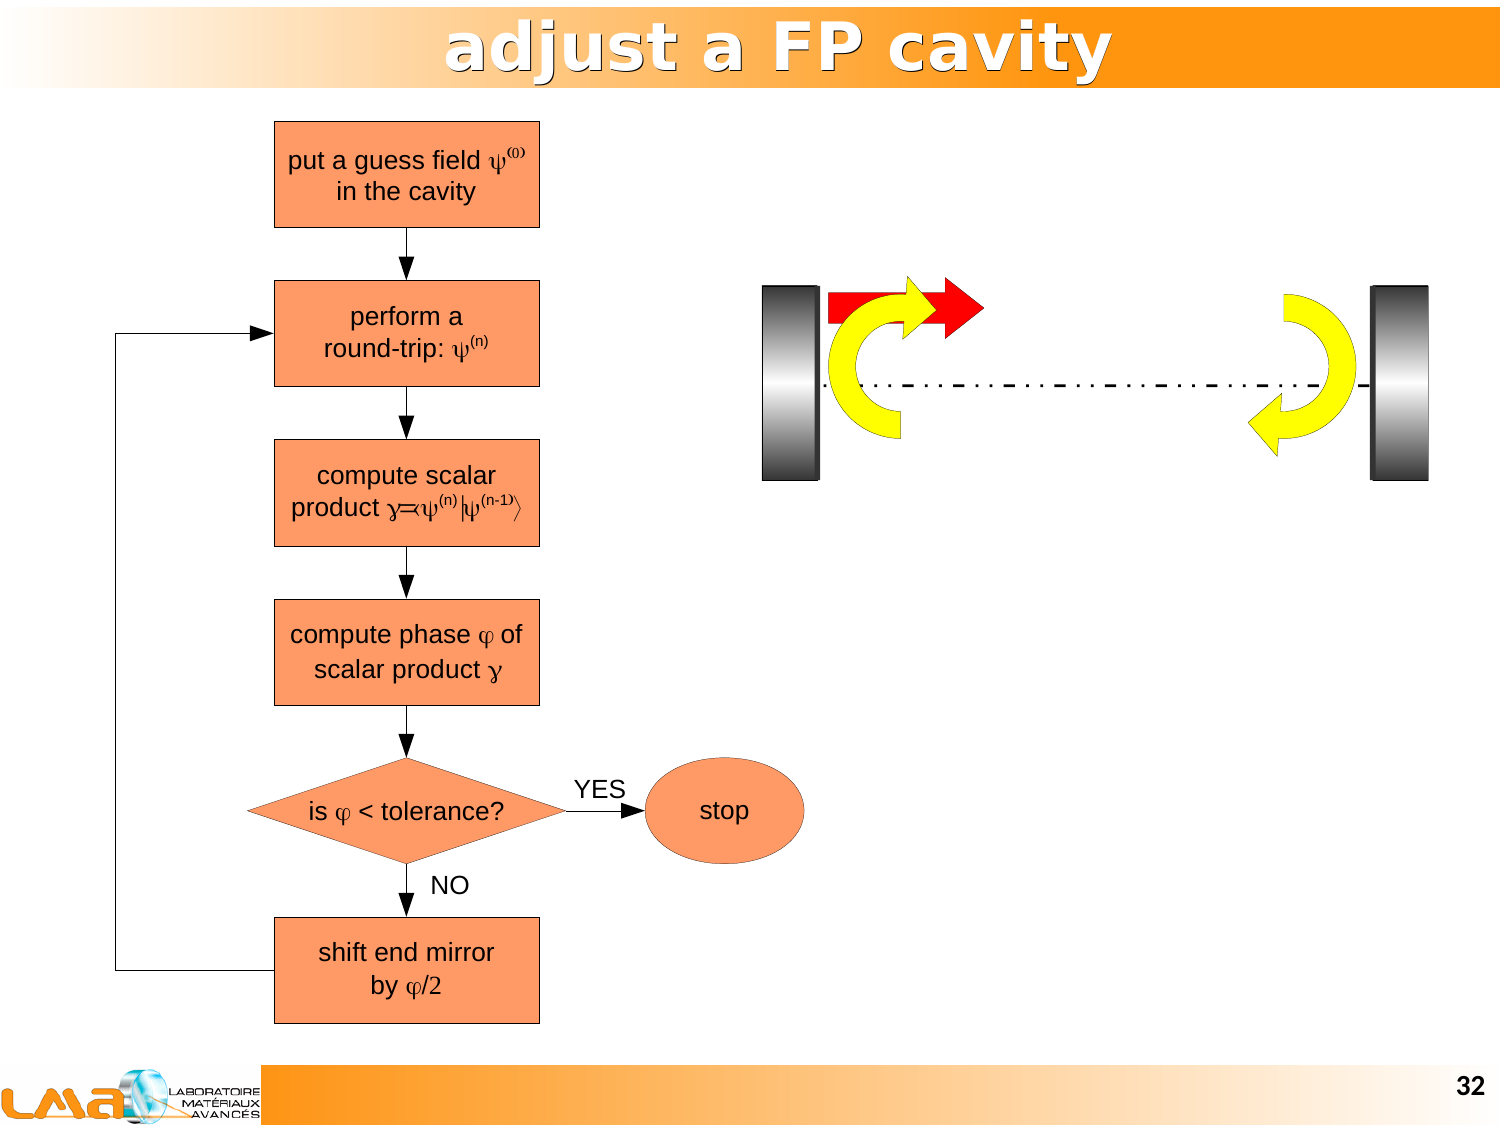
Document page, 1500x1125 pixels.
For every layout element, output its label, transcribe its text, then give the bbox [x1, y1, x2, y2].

title adjust a FP cavity [0, 7, 1500, 88]
picture [46, 87, 1429, 1058]
picture [0, 1065, 261, 1125]
